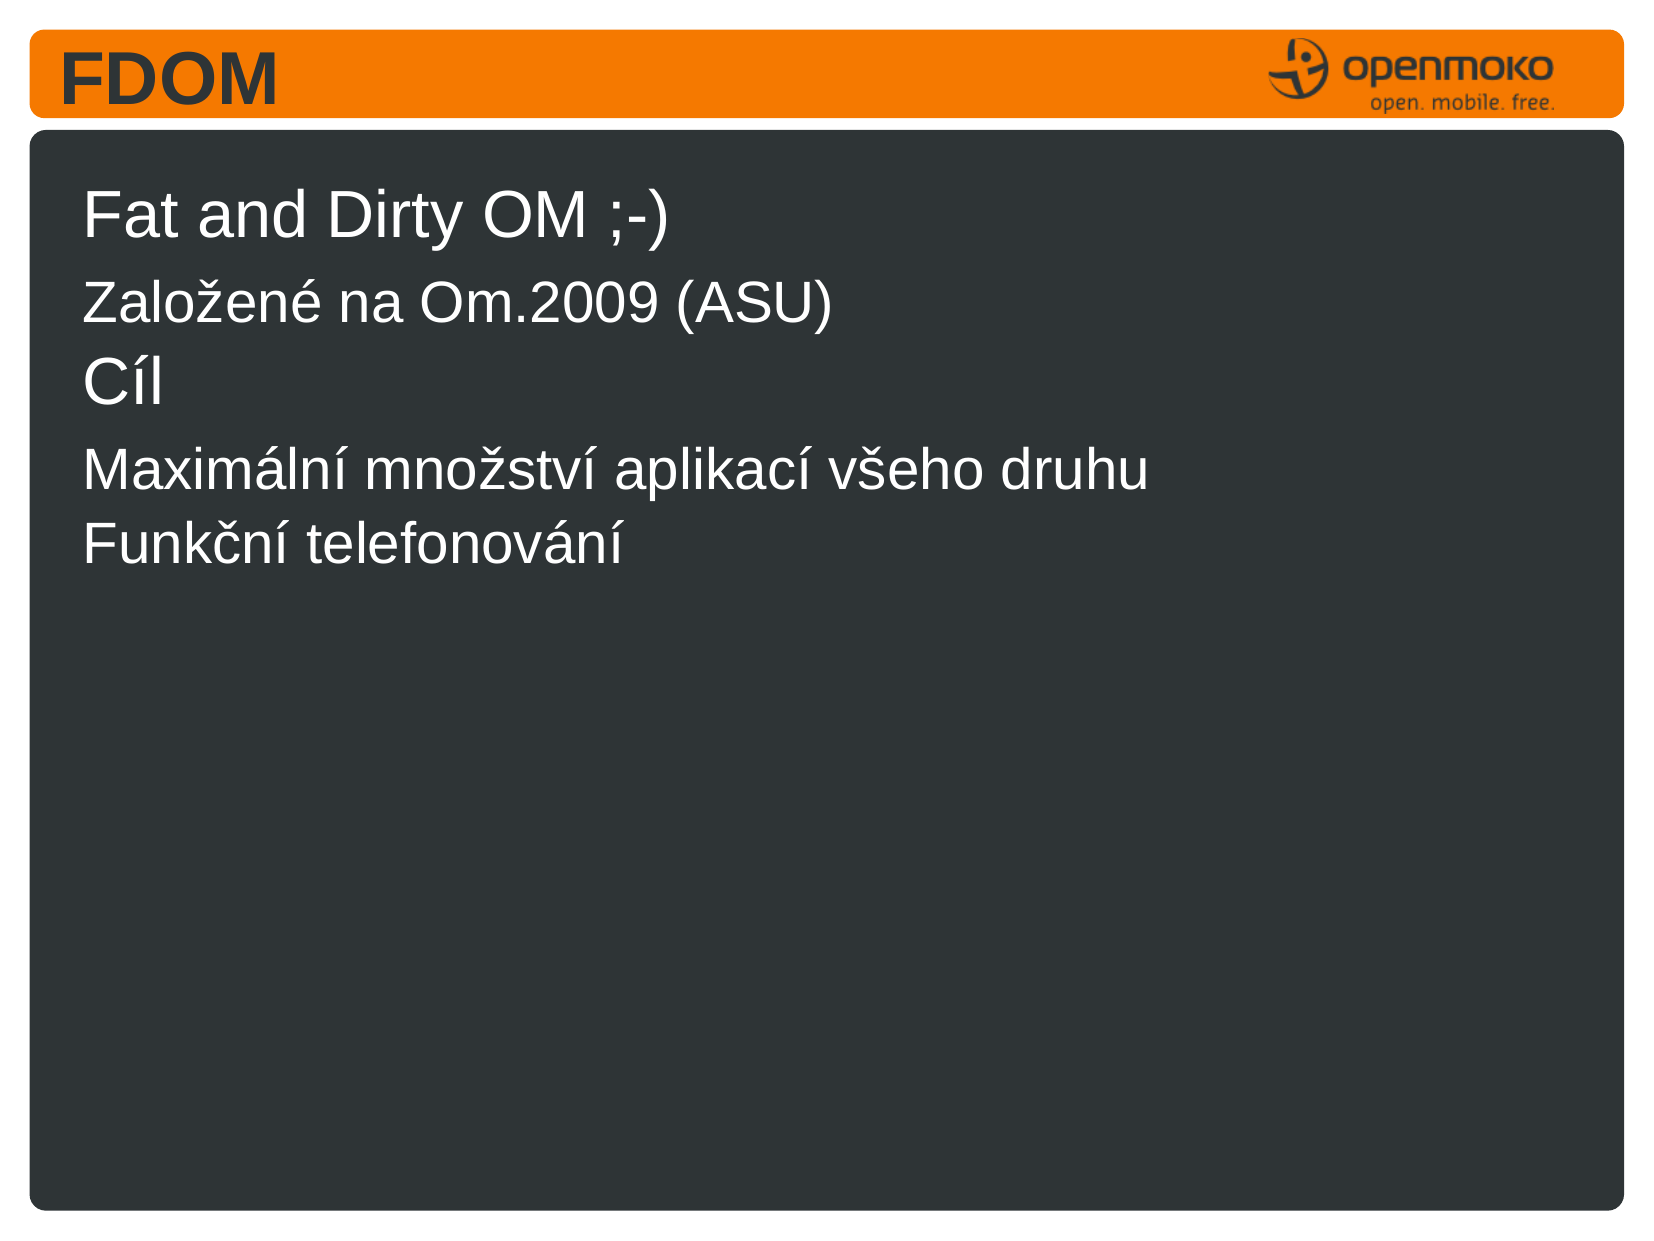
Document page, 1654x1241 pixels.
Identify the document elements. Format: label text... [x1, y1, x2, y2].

title FDOM [59, 29, 1361, 128]
list Fat and Dirty OM ;-) Založené na Om.2009 (ASU) Cíl Maximální množství aplikací všeho druhu Funkční telefonování [82, 177, 1571, 1182]
picture [1361, 38, 1554, 114]
